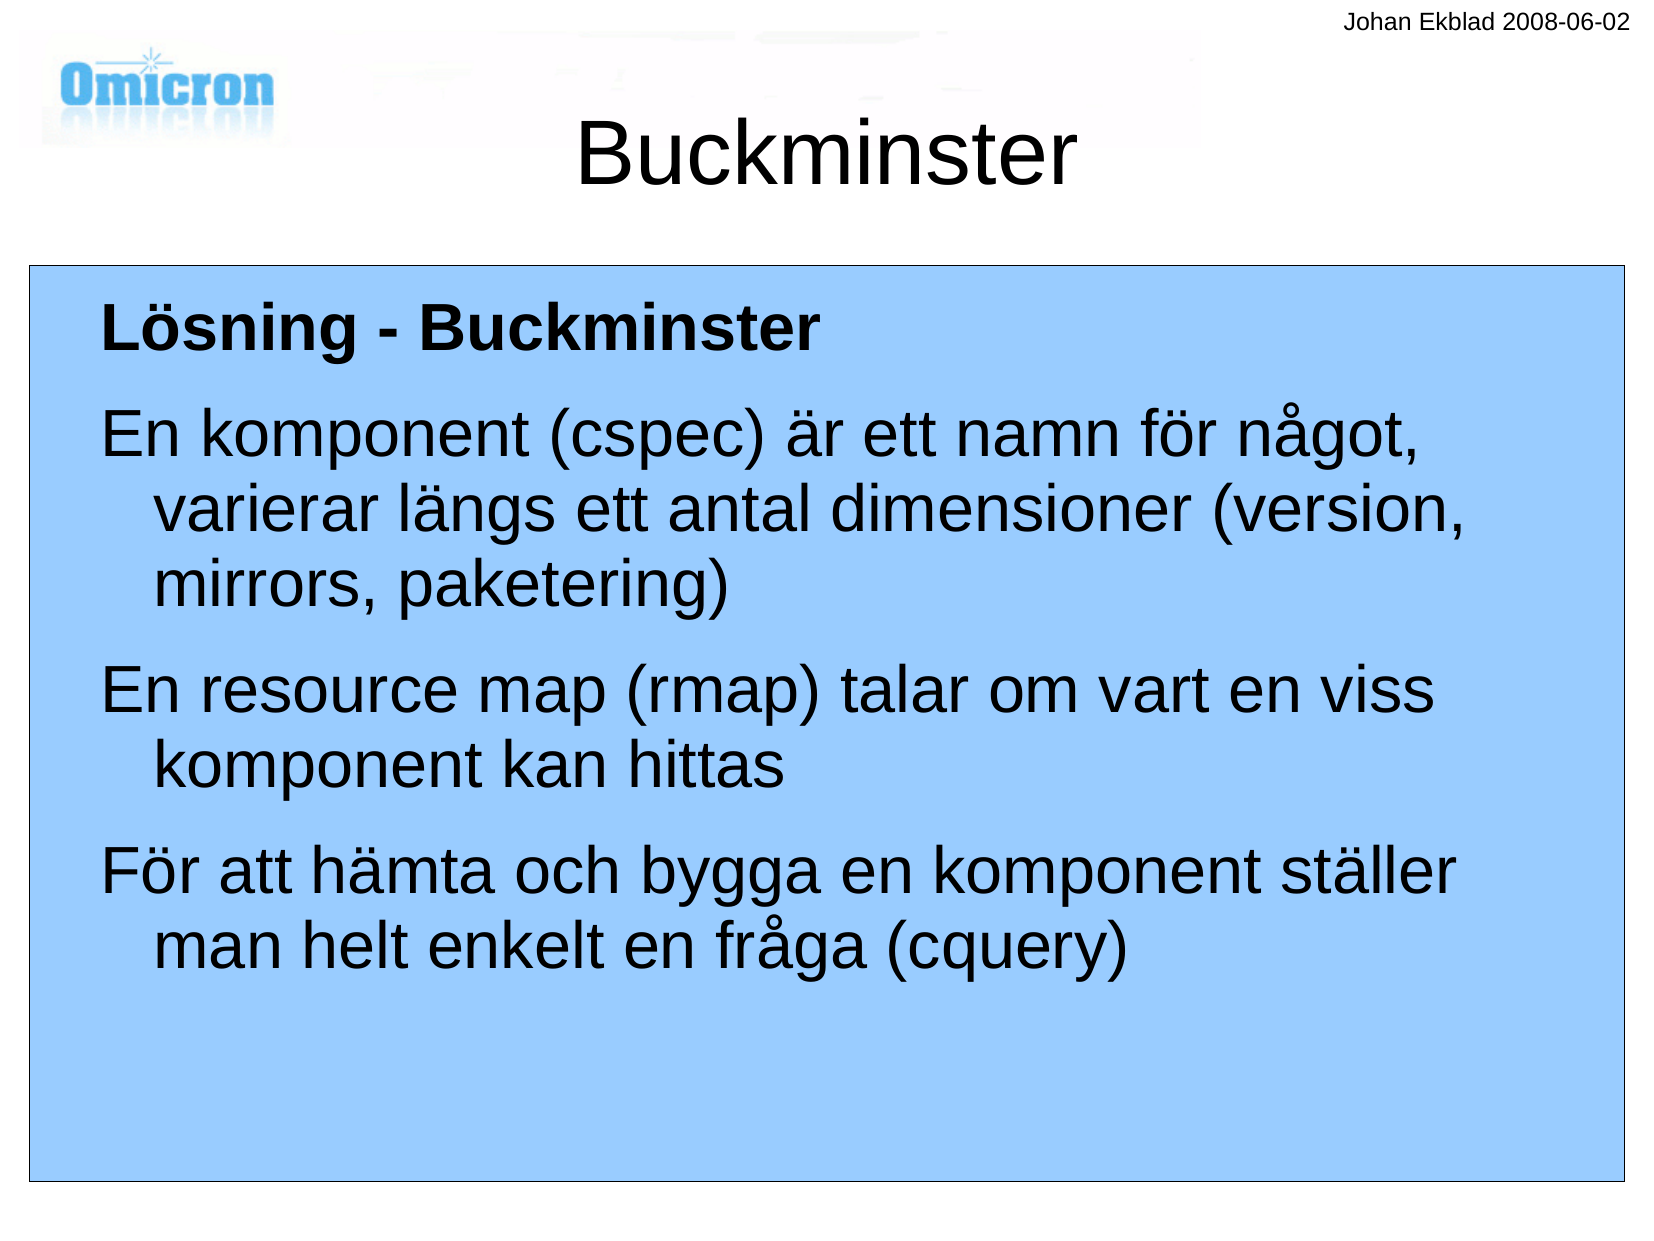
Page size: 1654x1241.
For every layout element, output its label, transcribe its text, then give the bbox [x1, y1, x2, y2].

title Buckminster [82, 49, 1571, 257]
picture [19, 30, 1201, 148]
list Lösning - Buckminster En komponent (cspec) är ett namn för något, varierar längs ett antal dimensioner (version, mirrors, paketering) En resource map (rmap) talar om vart en viss komponent kan hittas För att hämta och bygga en komponent ställer man helt enkelt en fråga (cquery) [82, 290, 1571, 1109]
text_box [29, 265, 1625, 1182]
text_box Johan Ekblad 2008-06-02 [1328, 0, 1647, 47]
